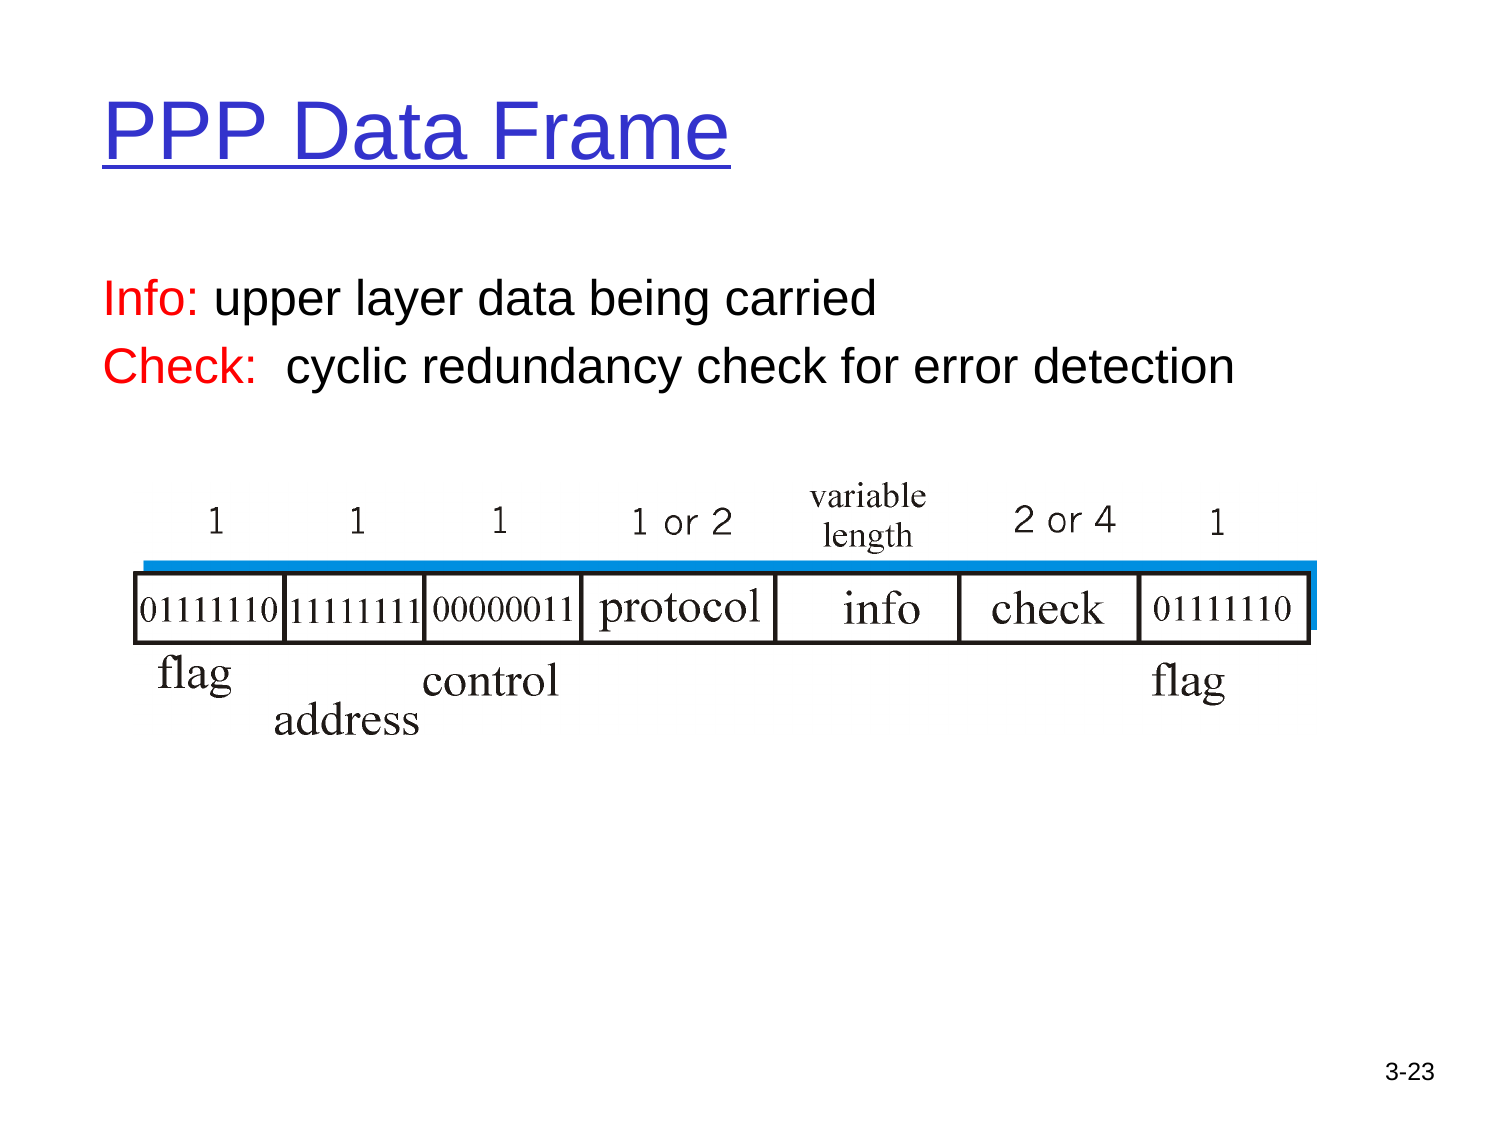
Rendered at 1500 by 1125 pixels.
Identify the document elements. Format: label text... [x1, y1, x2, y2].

title PPP Data Frame [87, 37, 1363, 225]
picture [133, 482, 1317, 735]
list Info: upper layer data being carried Check: cyclic redundancy check for error detection [87, 262, 1363, 1026]
